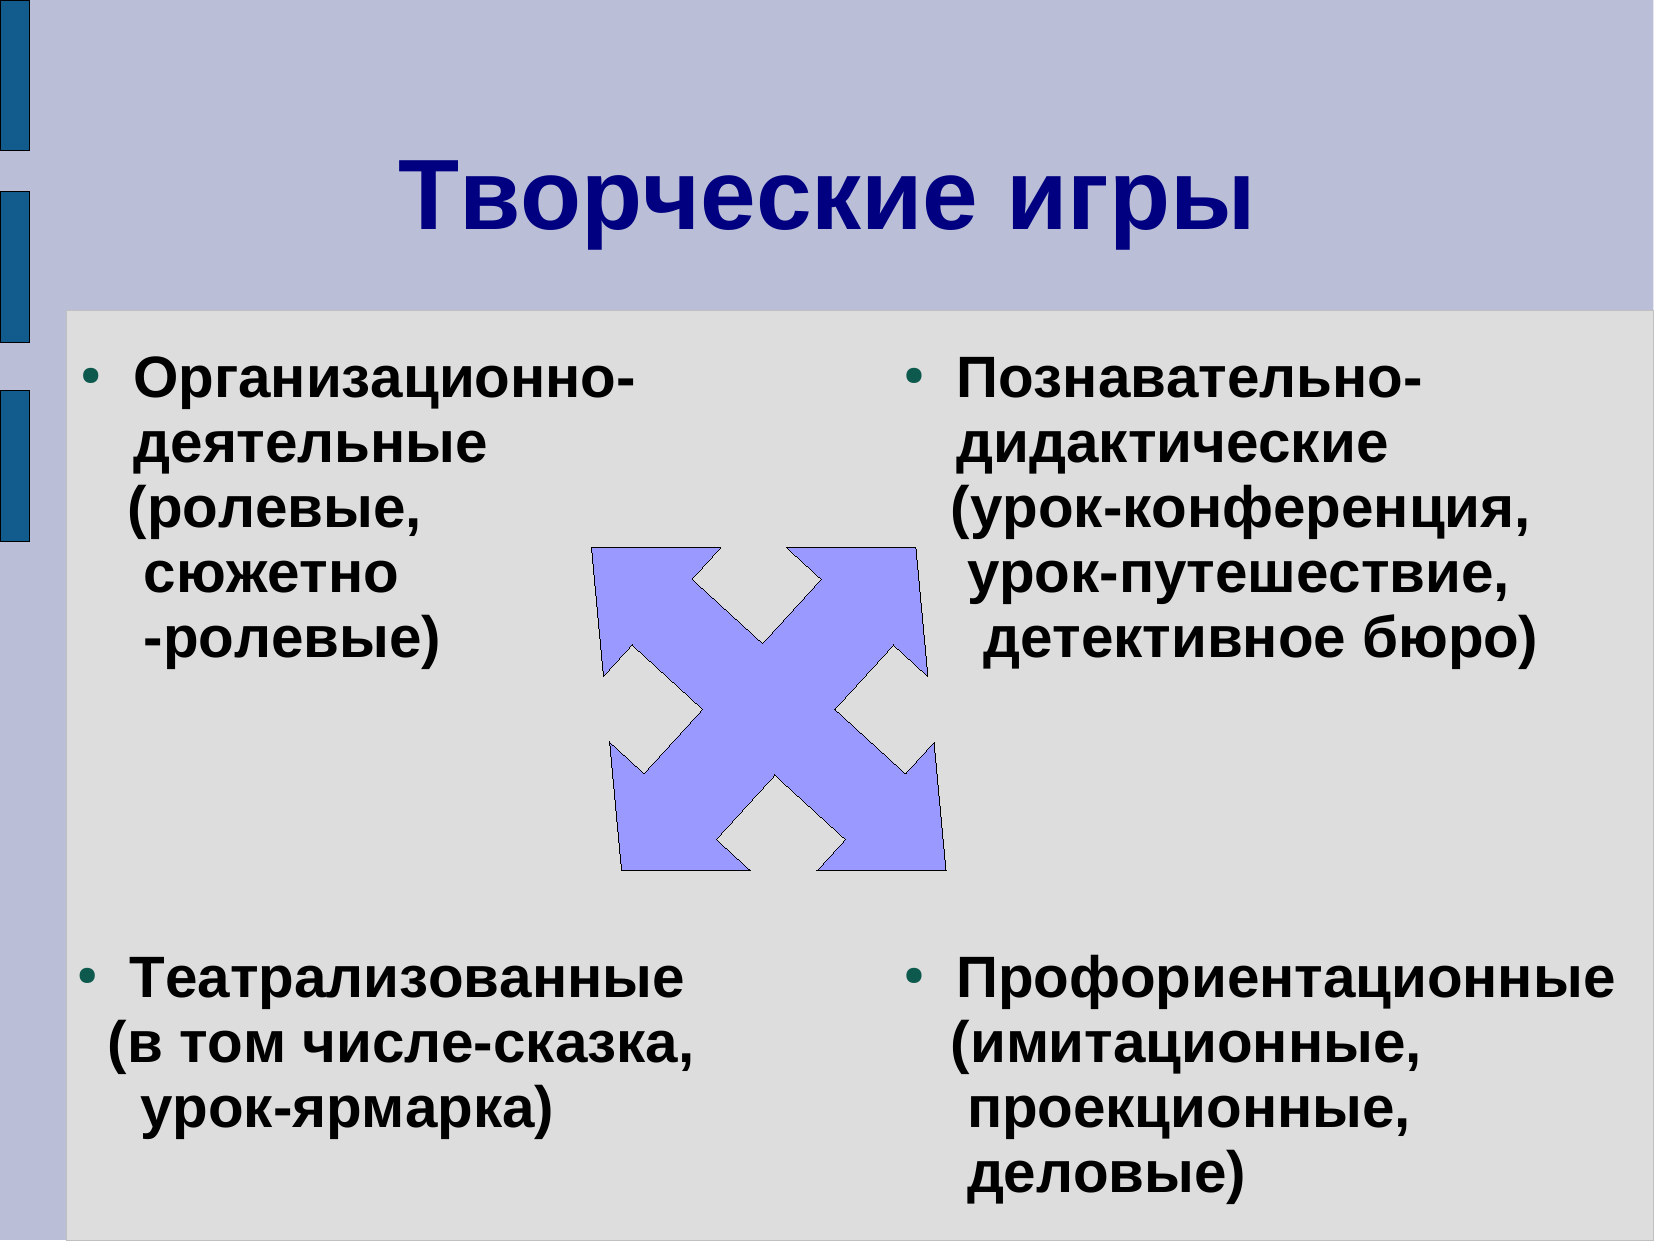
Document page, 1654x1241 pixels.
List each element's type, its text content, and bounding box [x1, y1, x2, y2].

title Творческие игры [121, 91, 1534, 299]
list Профориентационные (имитационные, проекционные, деловые) [885, 944, 1654, 1241]
list Познавательно-дидактические (урок-конференция, урок-путешествие, детективное бюро) [885, 344, 1625, 718]
text_box [591, 547, 947, 871]
list Театрализованные (в том числе-сказка, урок-ярмарка) [59, 944, 709, 1182]
list Организационно-деятельные (ролевые, сюжетно -ролевые) [62, 344, 815, 718]
